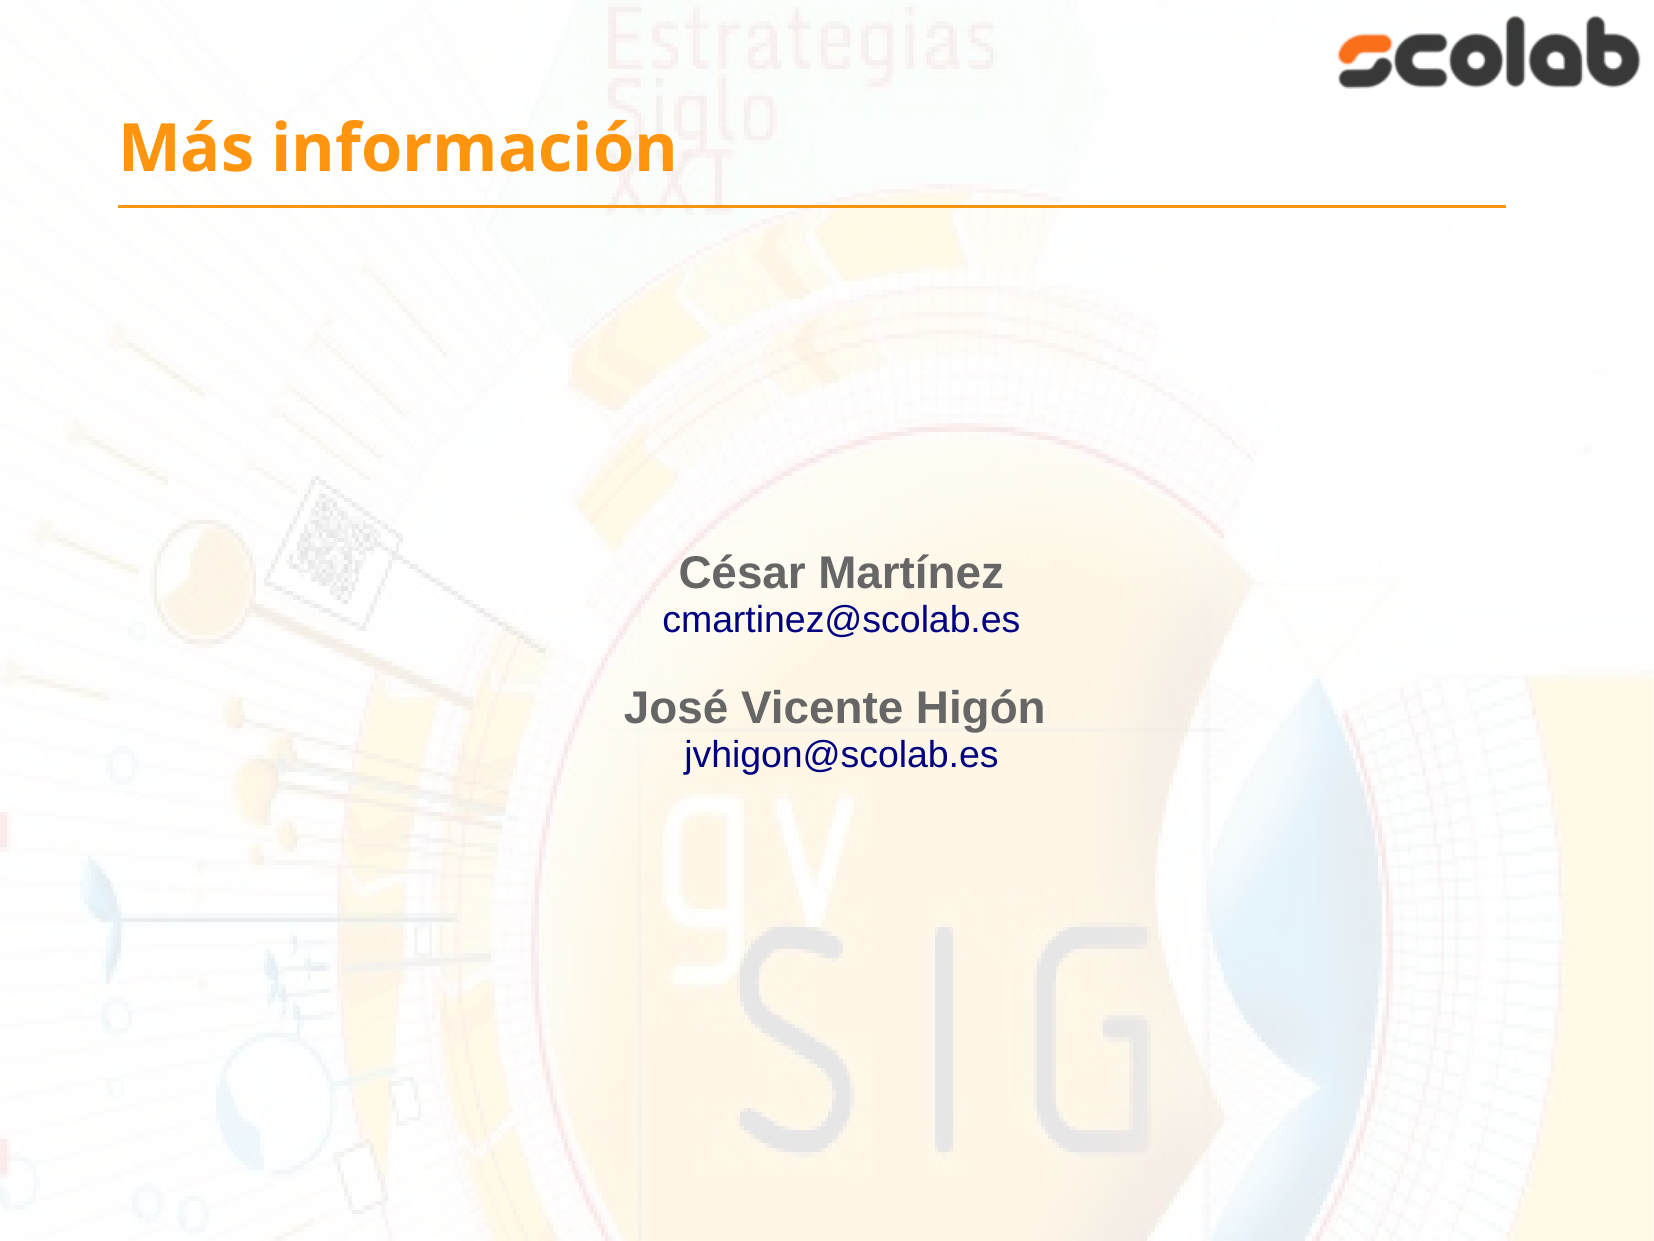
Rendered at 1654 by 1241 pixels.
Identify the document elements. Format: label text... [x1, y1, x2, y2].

title Más información [118, 96, 1607, 195]
text_box César Martínez cmartinez@scolab.es José Vicente Higón jvhigon@scolab.es [608, 539, 1075, 793]
picture [0, 0, 1654, 1241]
